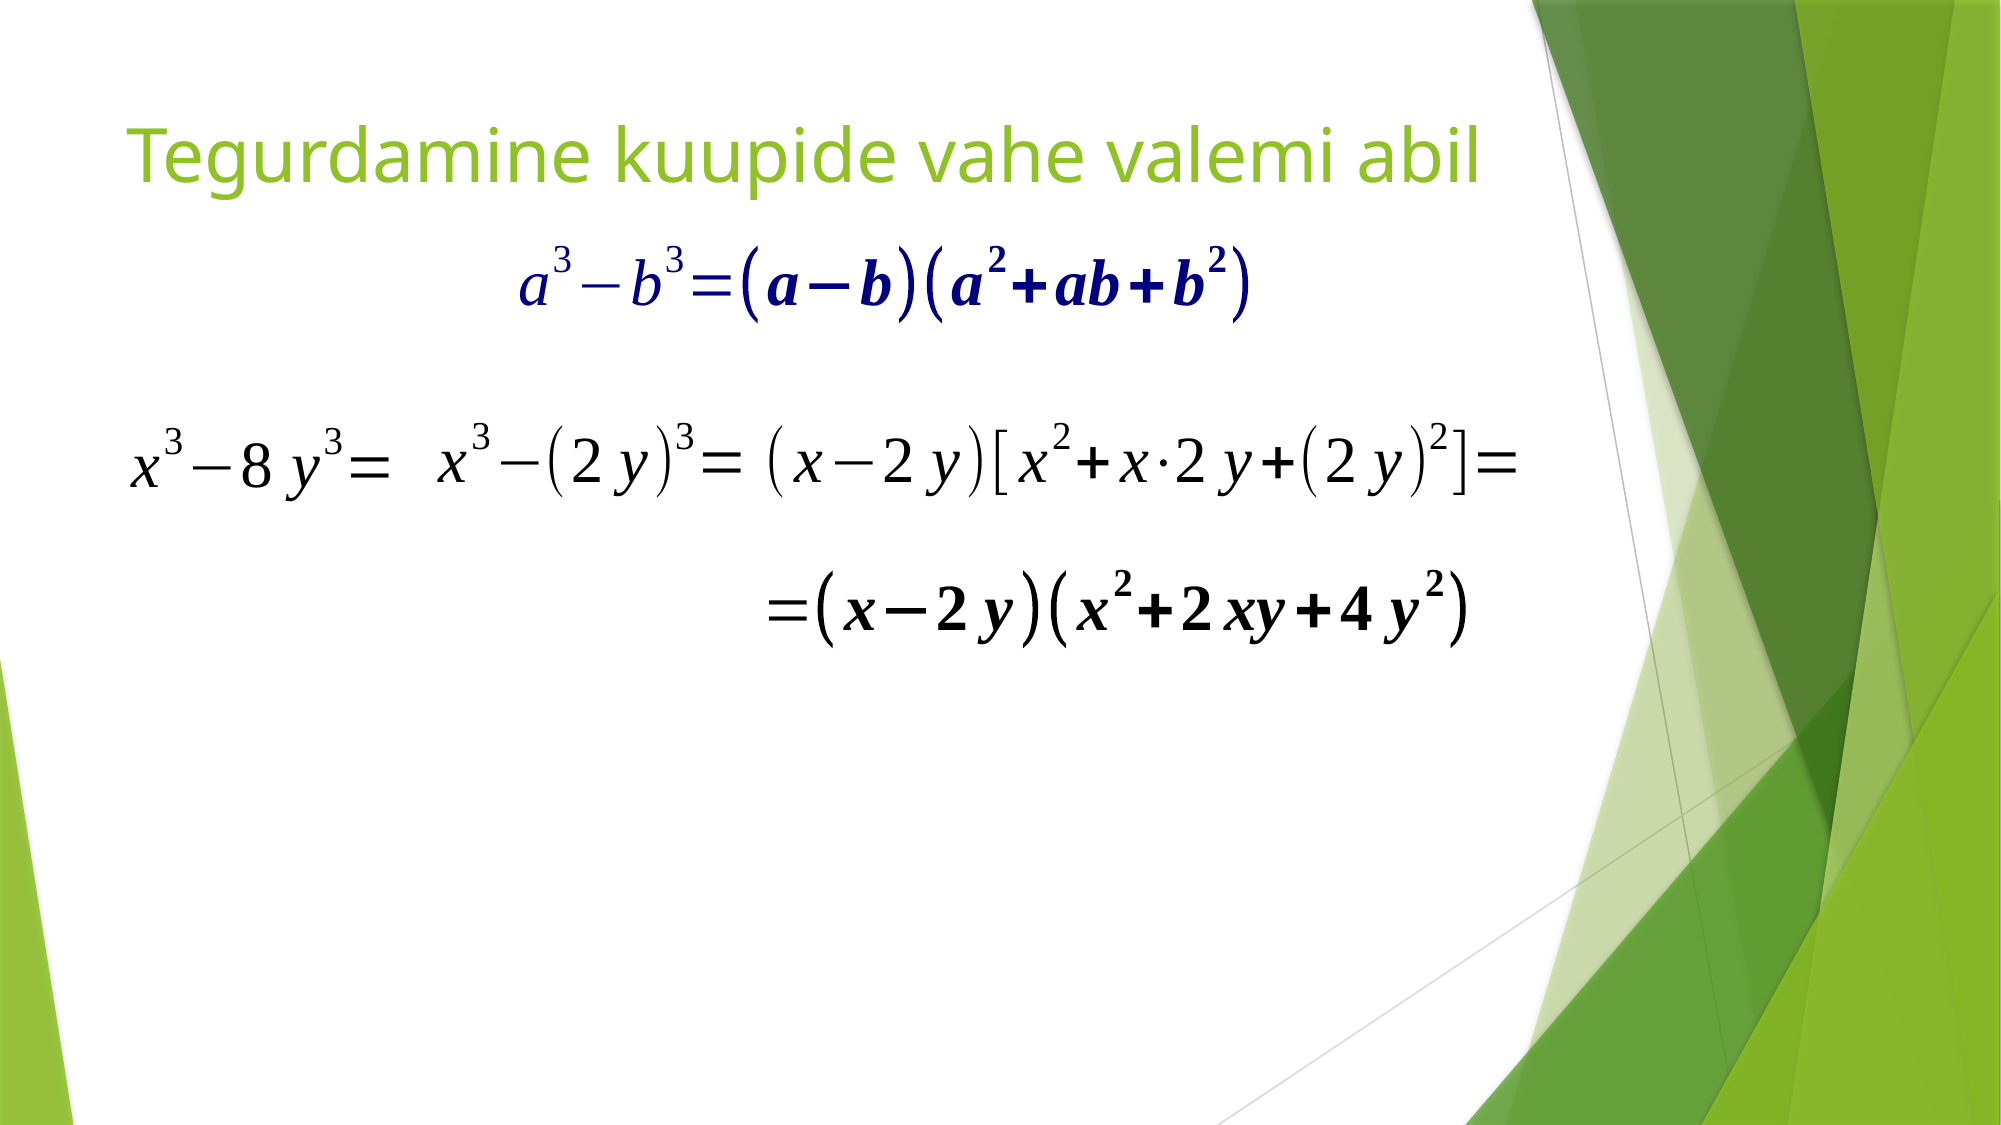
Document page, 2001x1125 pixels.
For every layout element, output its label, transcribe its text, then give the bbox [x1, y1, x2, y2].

chart [501, 237, 1268, 325]
chart [738, 562, 1485, 650]
chart [419, 414, 1541, 503]
title Tegurdamine kuupide vahe valemi abil [111, 99, 1522, 317]
chart [111, 419, 415, 502]
